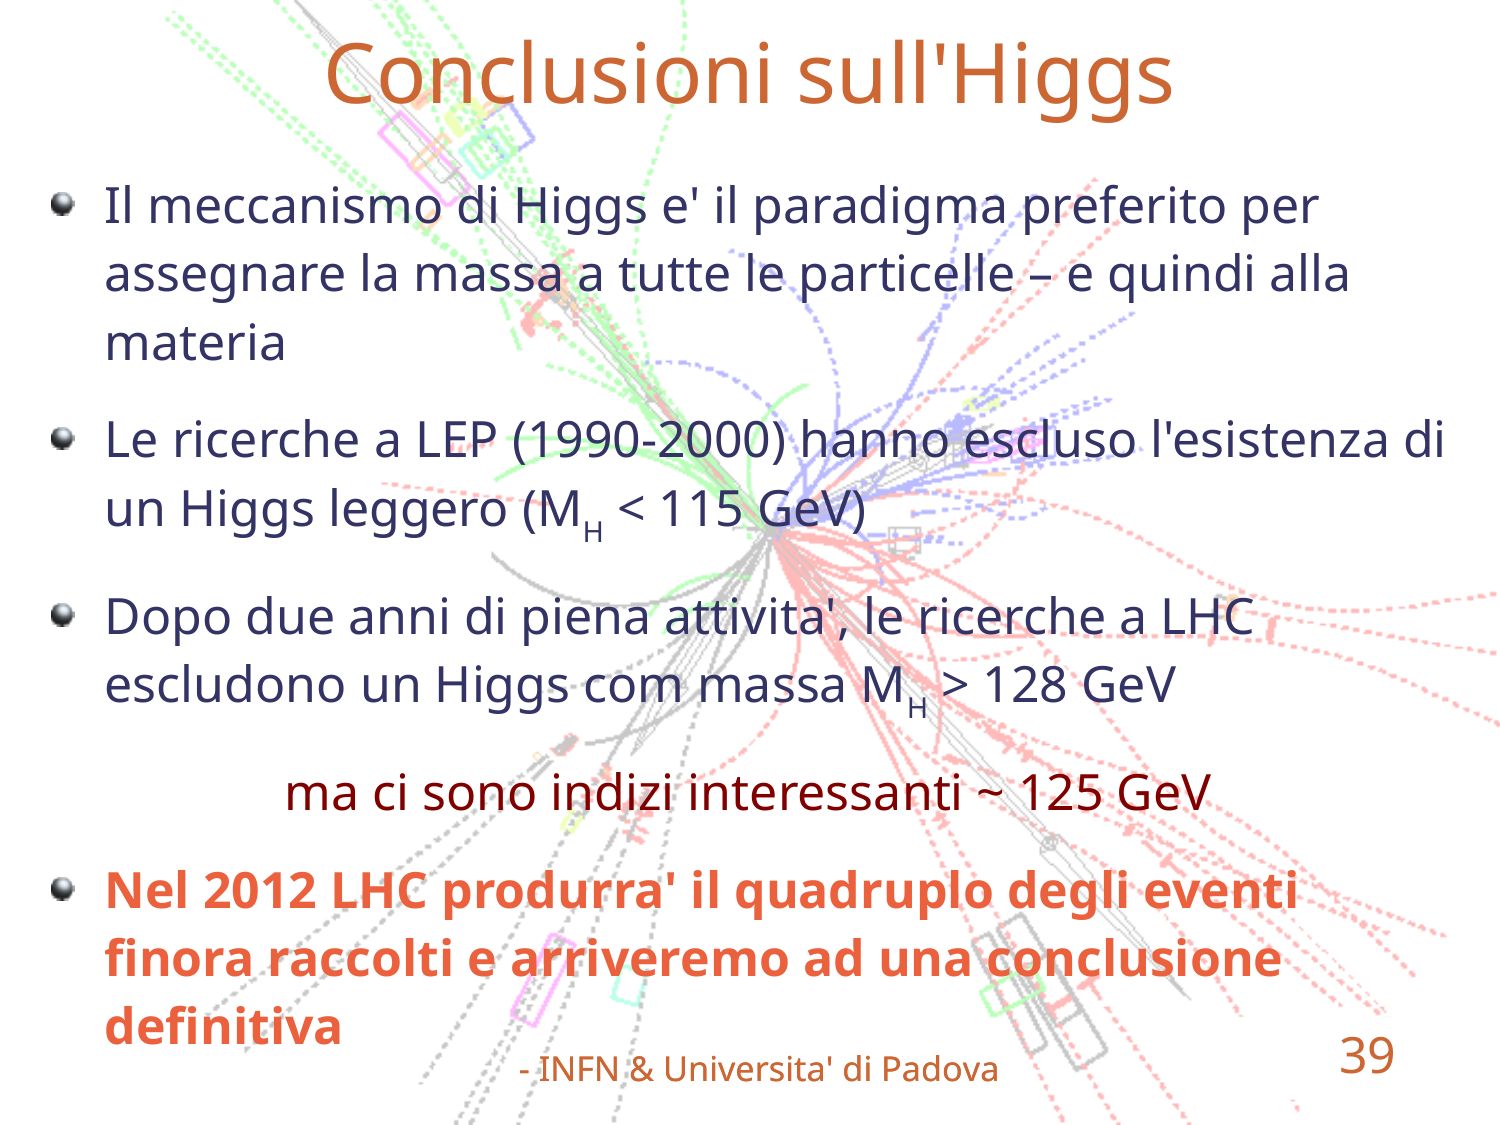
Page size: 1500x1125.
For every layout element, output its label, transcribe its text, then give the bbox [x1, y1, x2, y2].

list Il meccanismo di Higgs e' il paradigma preferito per assegnare la massa a tutte le particelle – e quindi alla materia Le ricerche a LEP (1990-2000) hanno escluso l'esistenza di un Higgs leggero (MH < 115 GeV) Dopo due anni di piena attivita', le ricerche a LHC escludono un Higgs com massa MH > 128 GeV ma ci sono indizi interessanti ~ 125 GeV Nel 2012 LHC produrra' il quadruplo degli eventi finora raccolti e arriveremo ad una conclusione definitiva [34, 170, 1463, 1098]
title Conclusioni sull'Higgs [37, 9, 1463, 135]
picture [0, 0, 1500, 1125]
